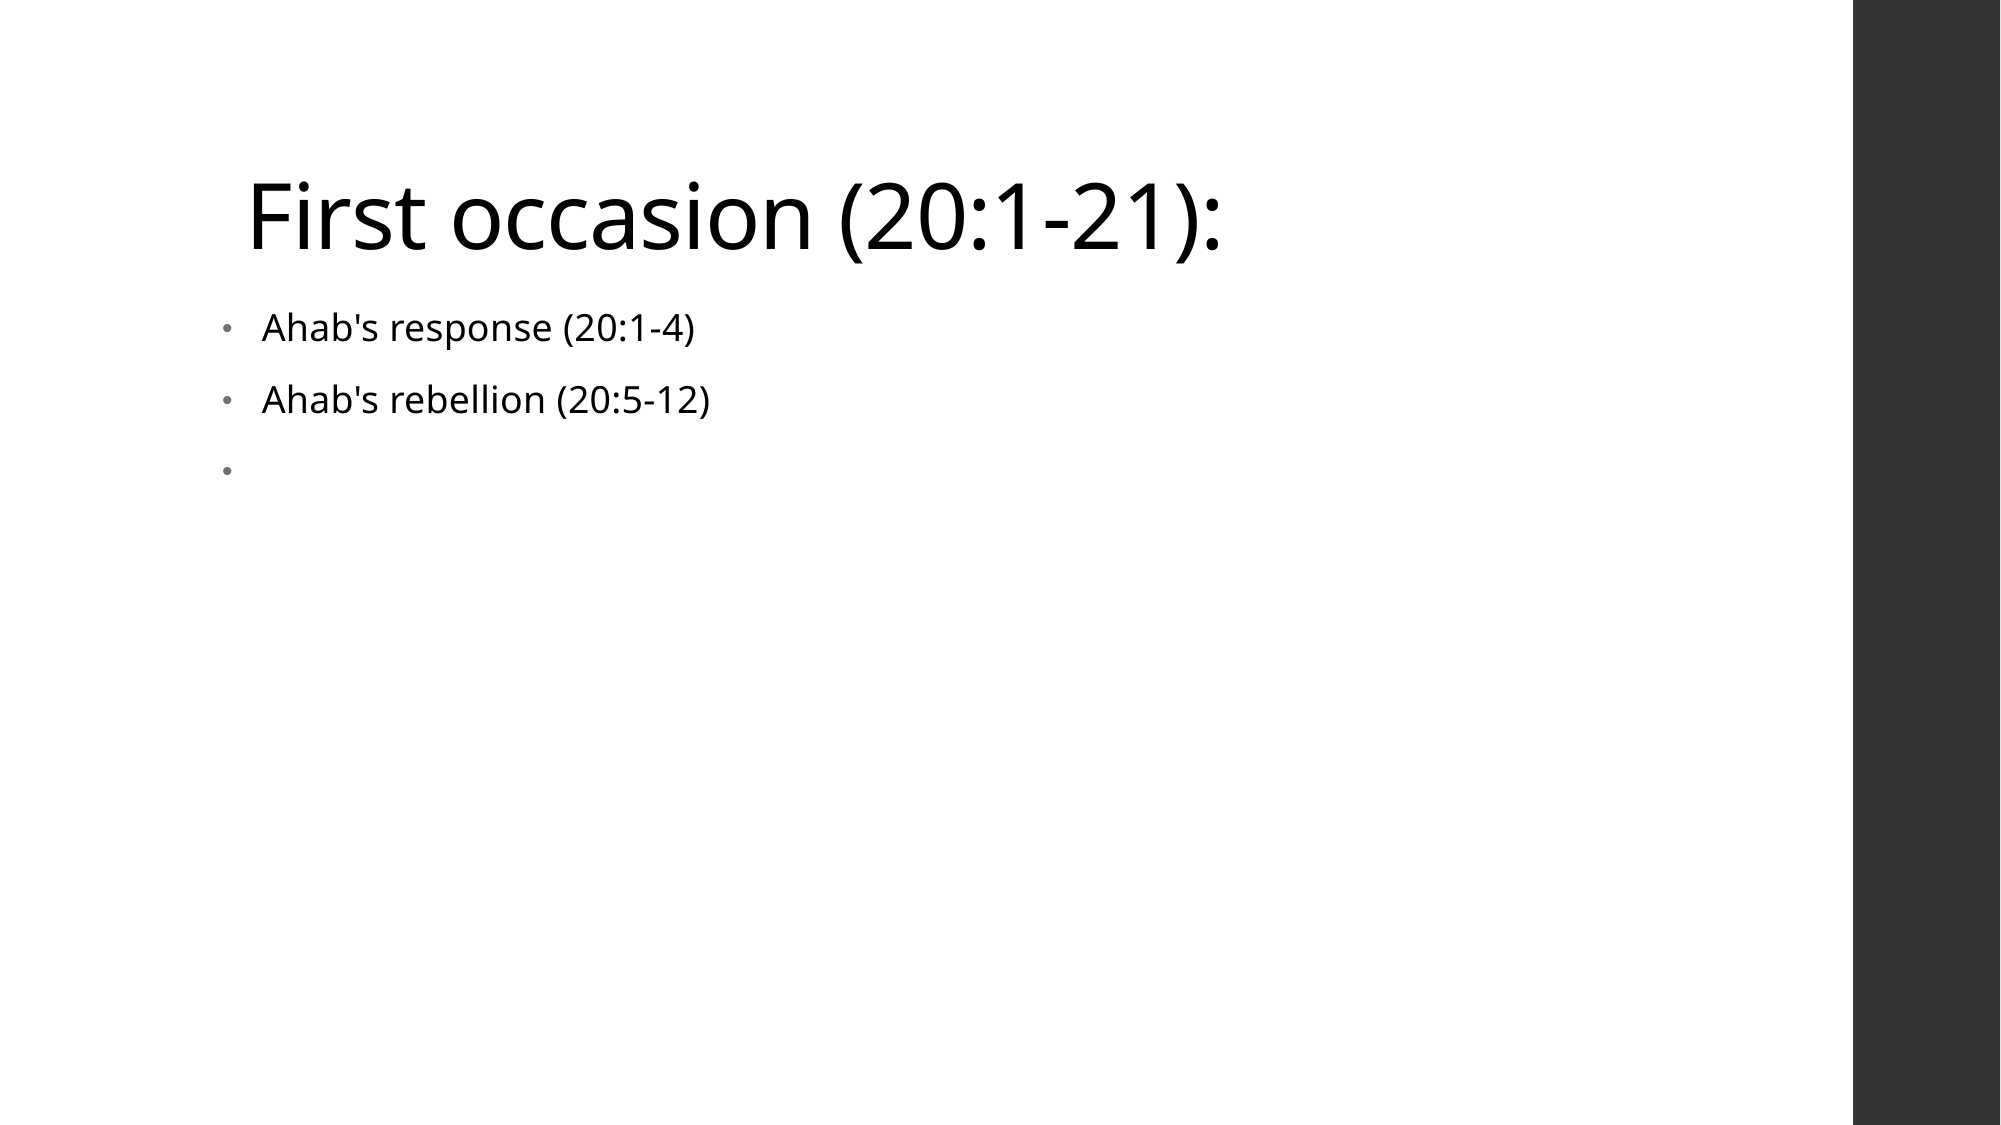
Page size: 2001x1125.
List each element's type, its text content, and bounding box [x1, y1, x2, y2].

list Ahab's response (20:1-4) Ahab's rebellion (20:5-12) [206, 299, 1617, 1014]
title First occasion (20:1-21): [206, 60, 1797, 278]
